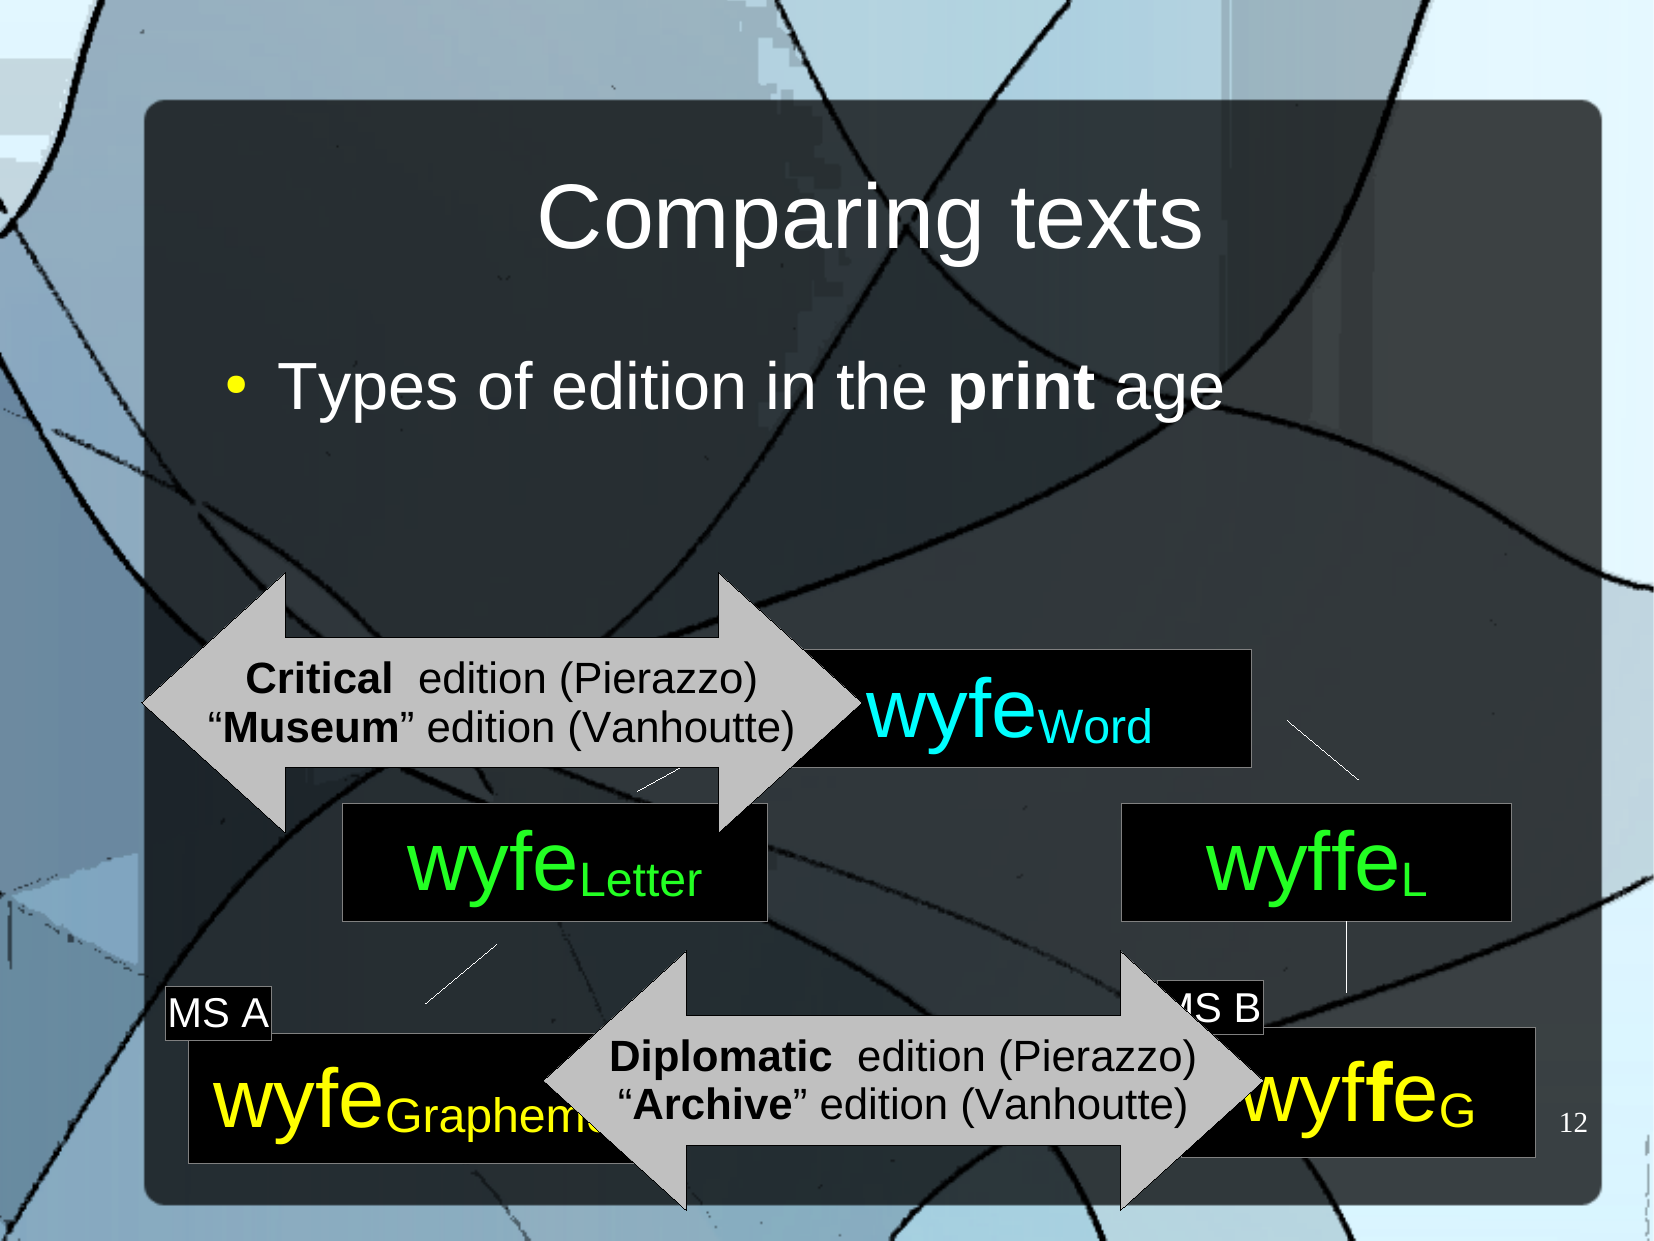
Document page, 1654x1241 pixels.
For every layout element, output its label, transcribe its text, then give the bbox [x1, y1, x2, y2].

text_box wyffeG [1181, 1027, 1536, 1158]
text_box wyfeGrapheme [188, 1033, 634, 1164]
text_box wyffeL [1121, 803, 1512, 922]
picture [0, 0, 1654, 1241]
text_box MS B [1157, 980, 1264, 1035]
text_box Critical edition (Pierazzo) “Museum” edition (Vanhoutte) [141, 572, 863, 833]
list Types of edition in the print age [206, 349, 1571, 461]
text_box wyfeLetter [342, 803, 768, 922]
text_box MS A [165, 986, 272, 1041]
text_box Diplomatic edition (Pierazzo) “Archive” edition (Vanhoutte) [543, 950, 1264, 1211]
text_box wyfeWord [792, 649, 1252, 768]
text_box wyffeG [1250, 1082, 1264, 1114]
title Comparing texts [159, 108, 1583, 325]
